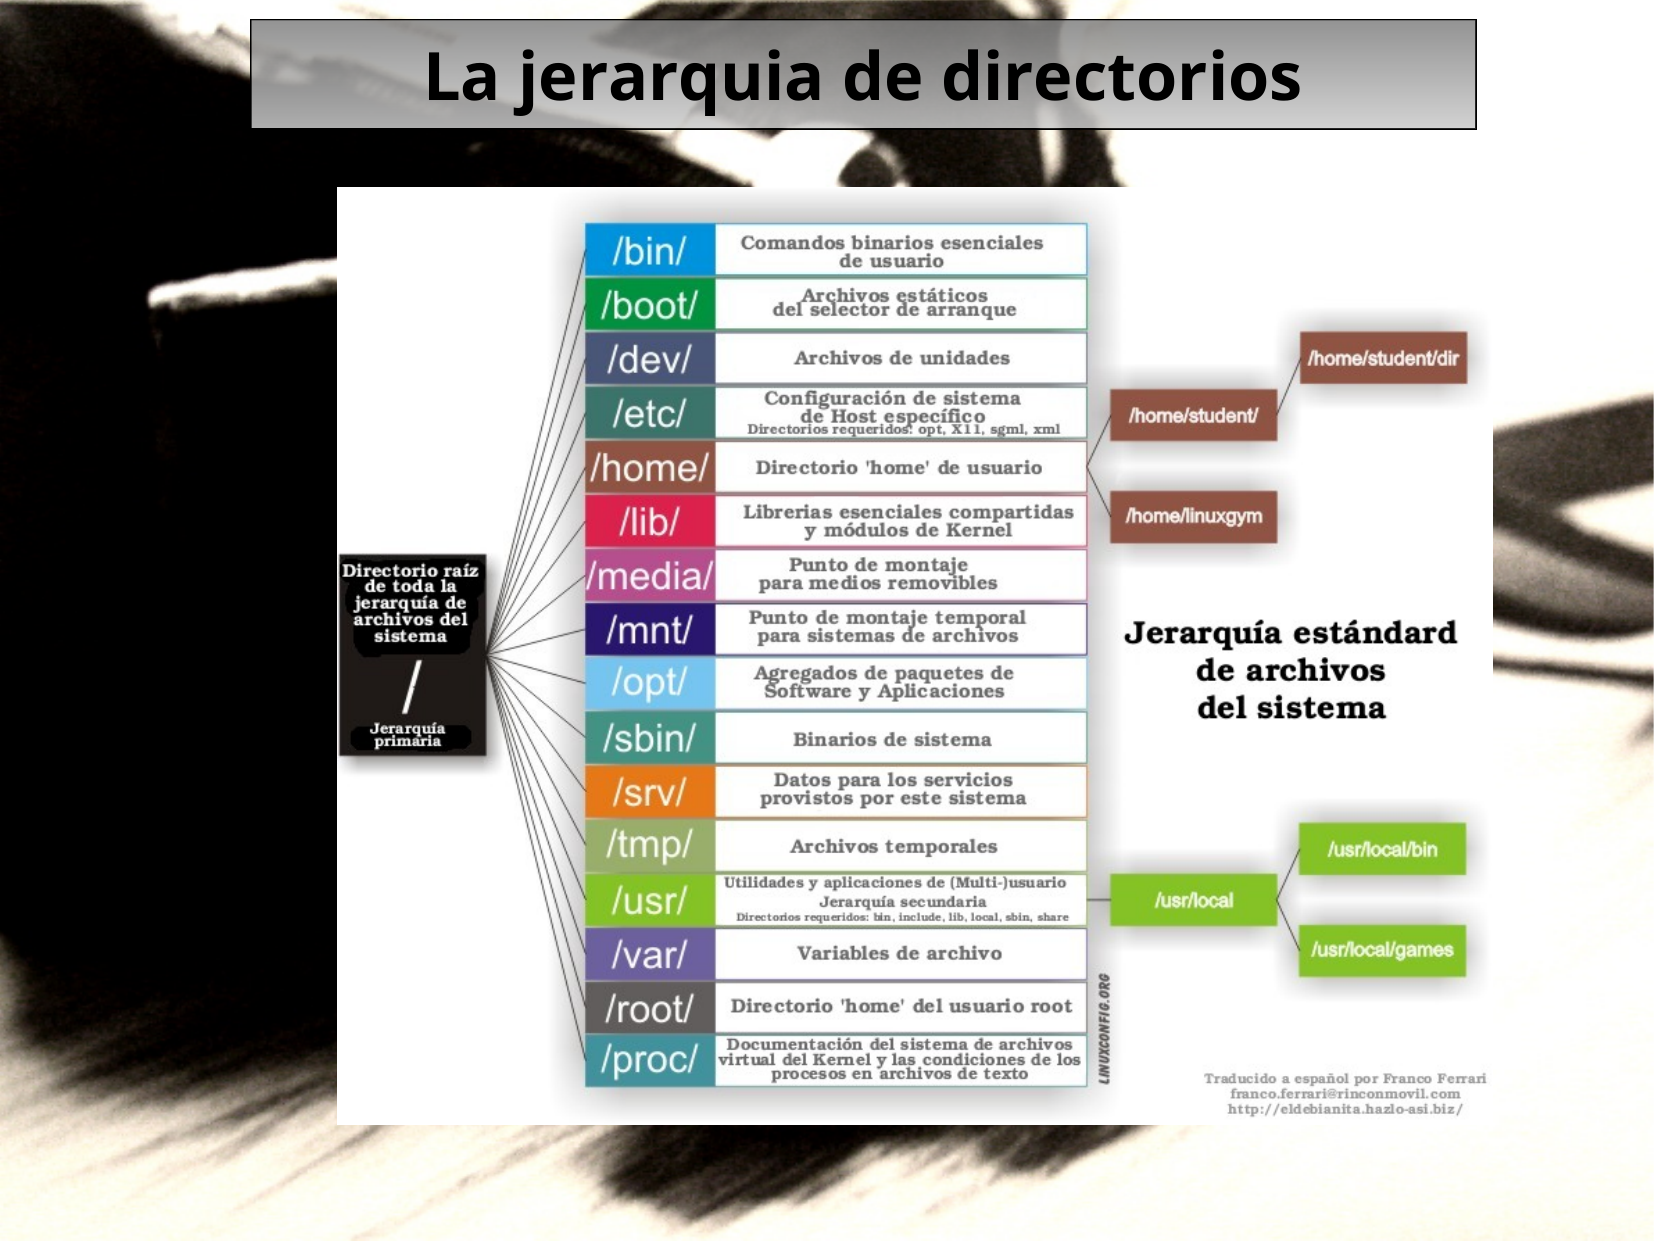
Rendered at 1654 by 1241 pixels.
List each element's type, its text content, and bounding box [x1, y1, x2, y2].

picture [0, 0, 1654, 1241]
title La jerarquia de directorios [250, 19, 1477, 130]
